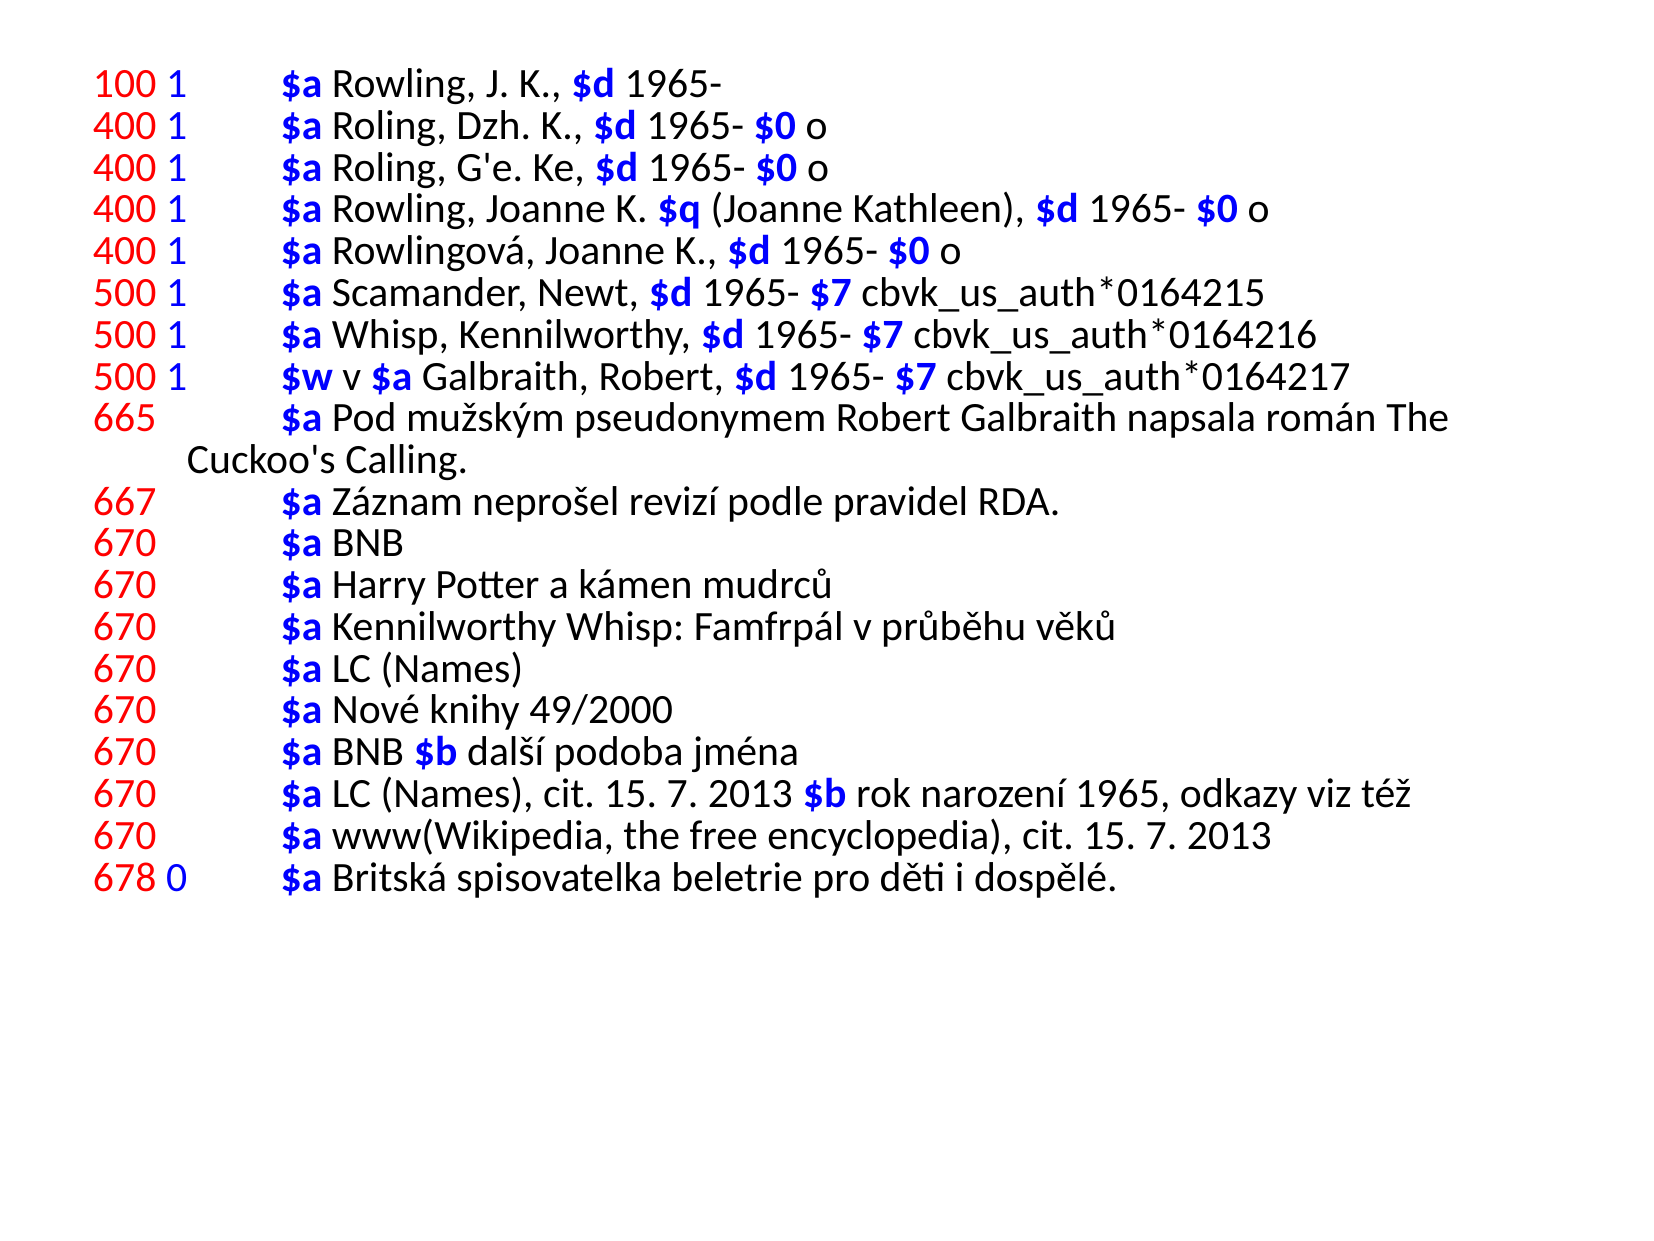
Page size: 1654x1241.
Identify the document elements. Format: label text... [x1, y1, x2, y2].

text_box 100 1 $a Rowling, J. K., $d 1965- 400 1 $a Roling, Dzh. K., $d 1965- $0 o 400 1 $a Roling, G'e. Ke, $d 1965- $0 o 400 1 $a Rowling, Joanne K. $q (Joanne Kathleen), $d 1965- $0 o 400 1 $a Rowlingová, Joanne K., $d 1965- $0 o 500 1 $a Scamander, Newt, $d 1965- $7 cbvk_us_auth*0164215 500 1 $a Whisp, Kennilworthy, $d 1965- $7 cbvk_us_auth*0164216 500 1 $w v $a Galbraith, Robert, $d 1965- $7 cbvk_us_auth*0164217 665 $a Pod mužským pseudonymem Robert Galbraith napsala román The Cuckoo's Calling. 667 $a Záznam neprošel revizí podle pravidel RDA. 670 $a BNB 670 $a Harry Potter a kámen mudrců 670 $a Kennilworthy Whisp: Famfrpál v průběhu věků 670 $a LC (Names) 670 $a Nové knihy 49/2000 670 $a BNB $b další podoba jména 670 $a LC (Names), cit. 15. 7. 2013 $b rok narození 1965, odkazy viz též 670 $a www(Wikipedia, the free encyclopedia), cit. 15. 7. 2013 678 0 $a Britská spisovatelka beletrie pro děti i dospělé. [78, 59, 1584, 1205]
